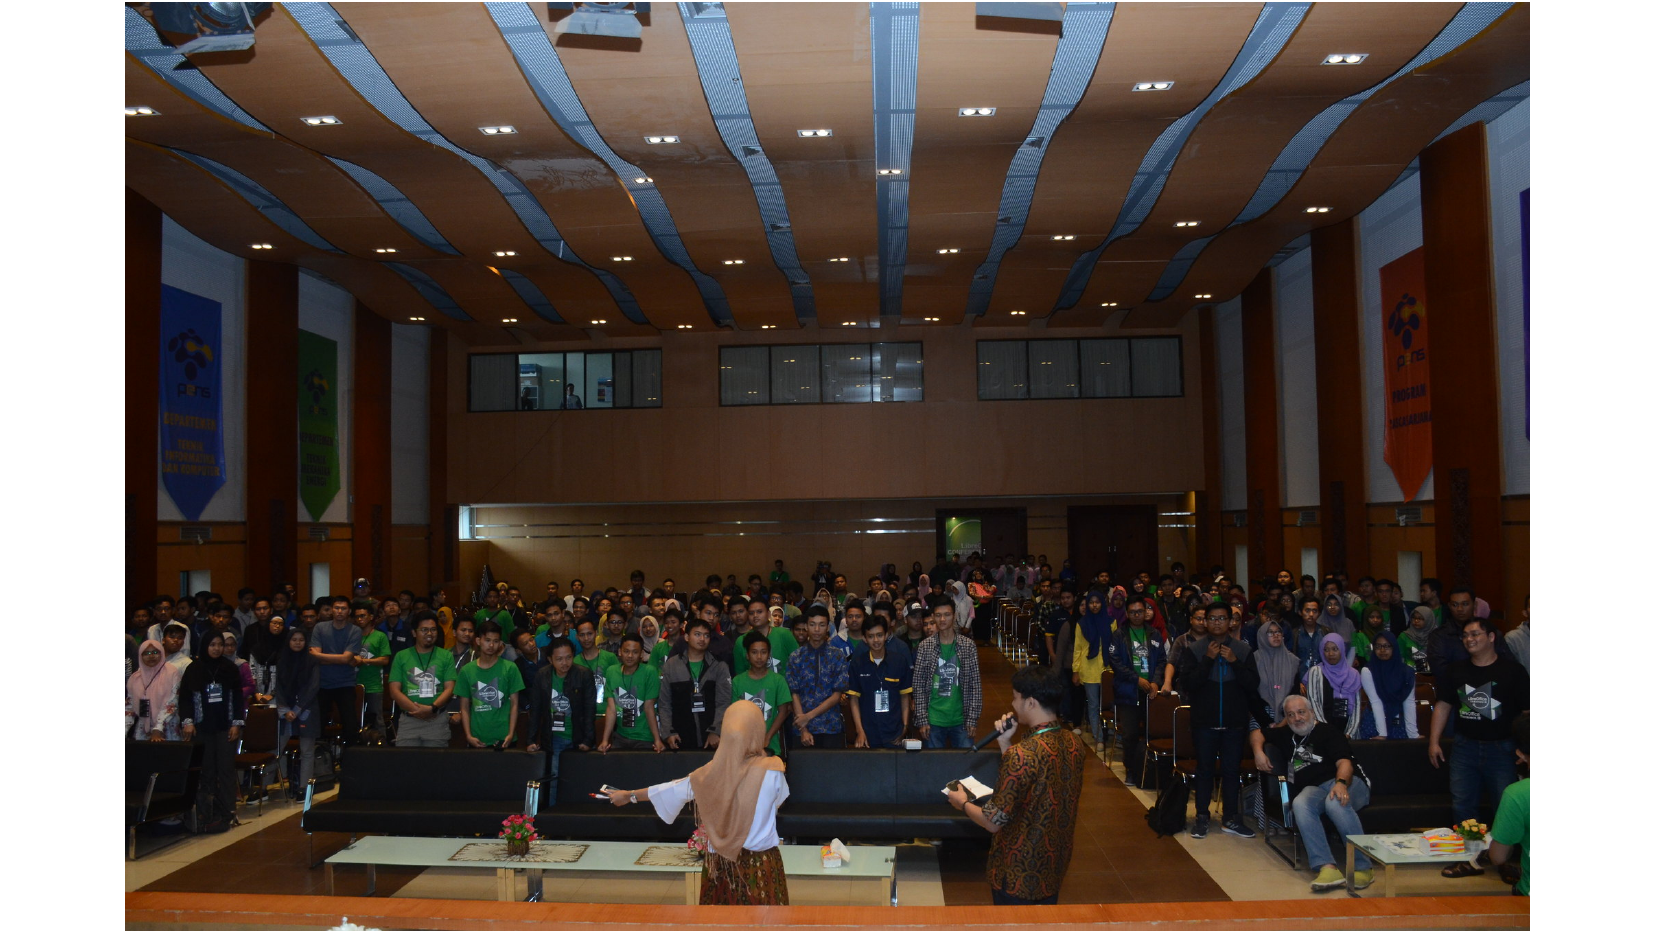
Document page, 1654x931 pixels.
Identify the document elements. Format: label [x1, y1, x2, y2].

picture [125, 2, 1530, 931]
